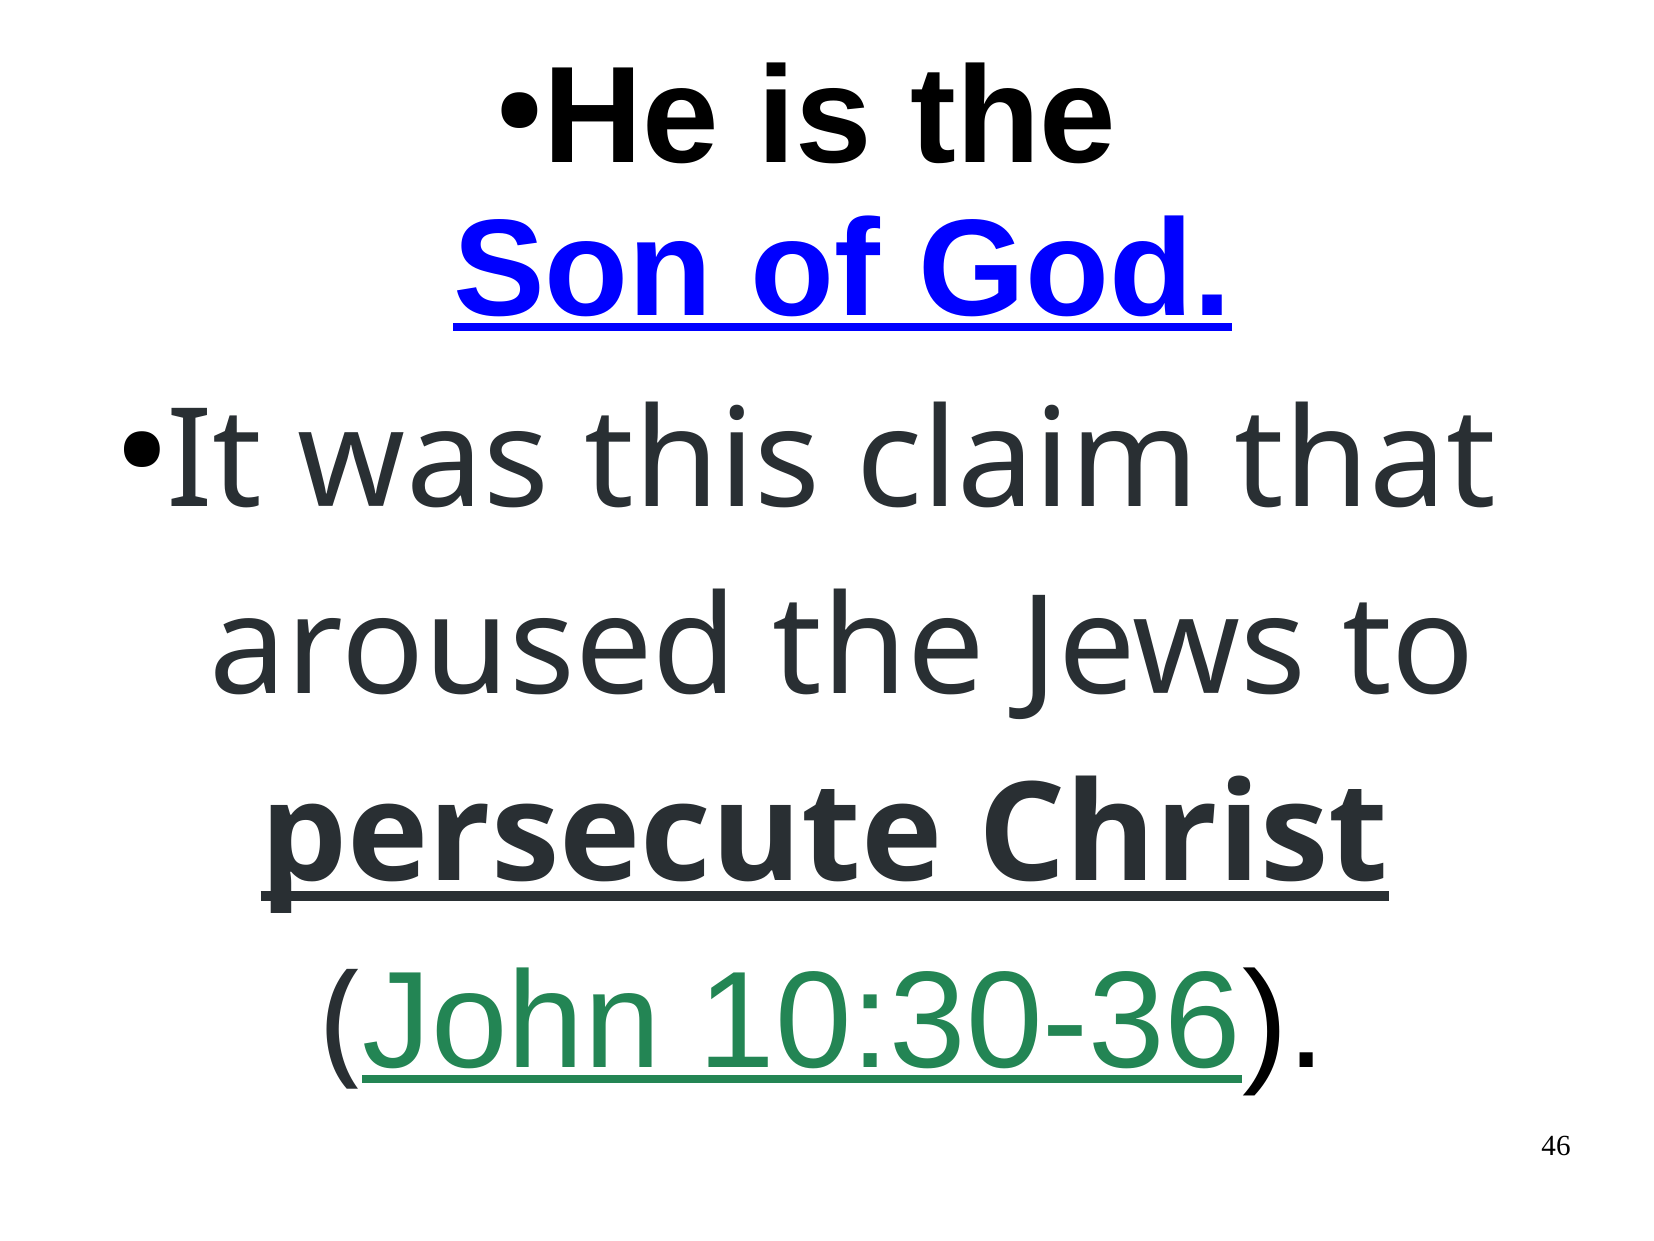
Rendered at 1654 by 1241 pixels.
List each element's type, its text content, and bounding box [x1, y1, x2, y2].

list He is the Son of God. It was this claim that aroused the Jews to persecute Christ (John 10:30-36). [37, 37, 1613, 1238]
